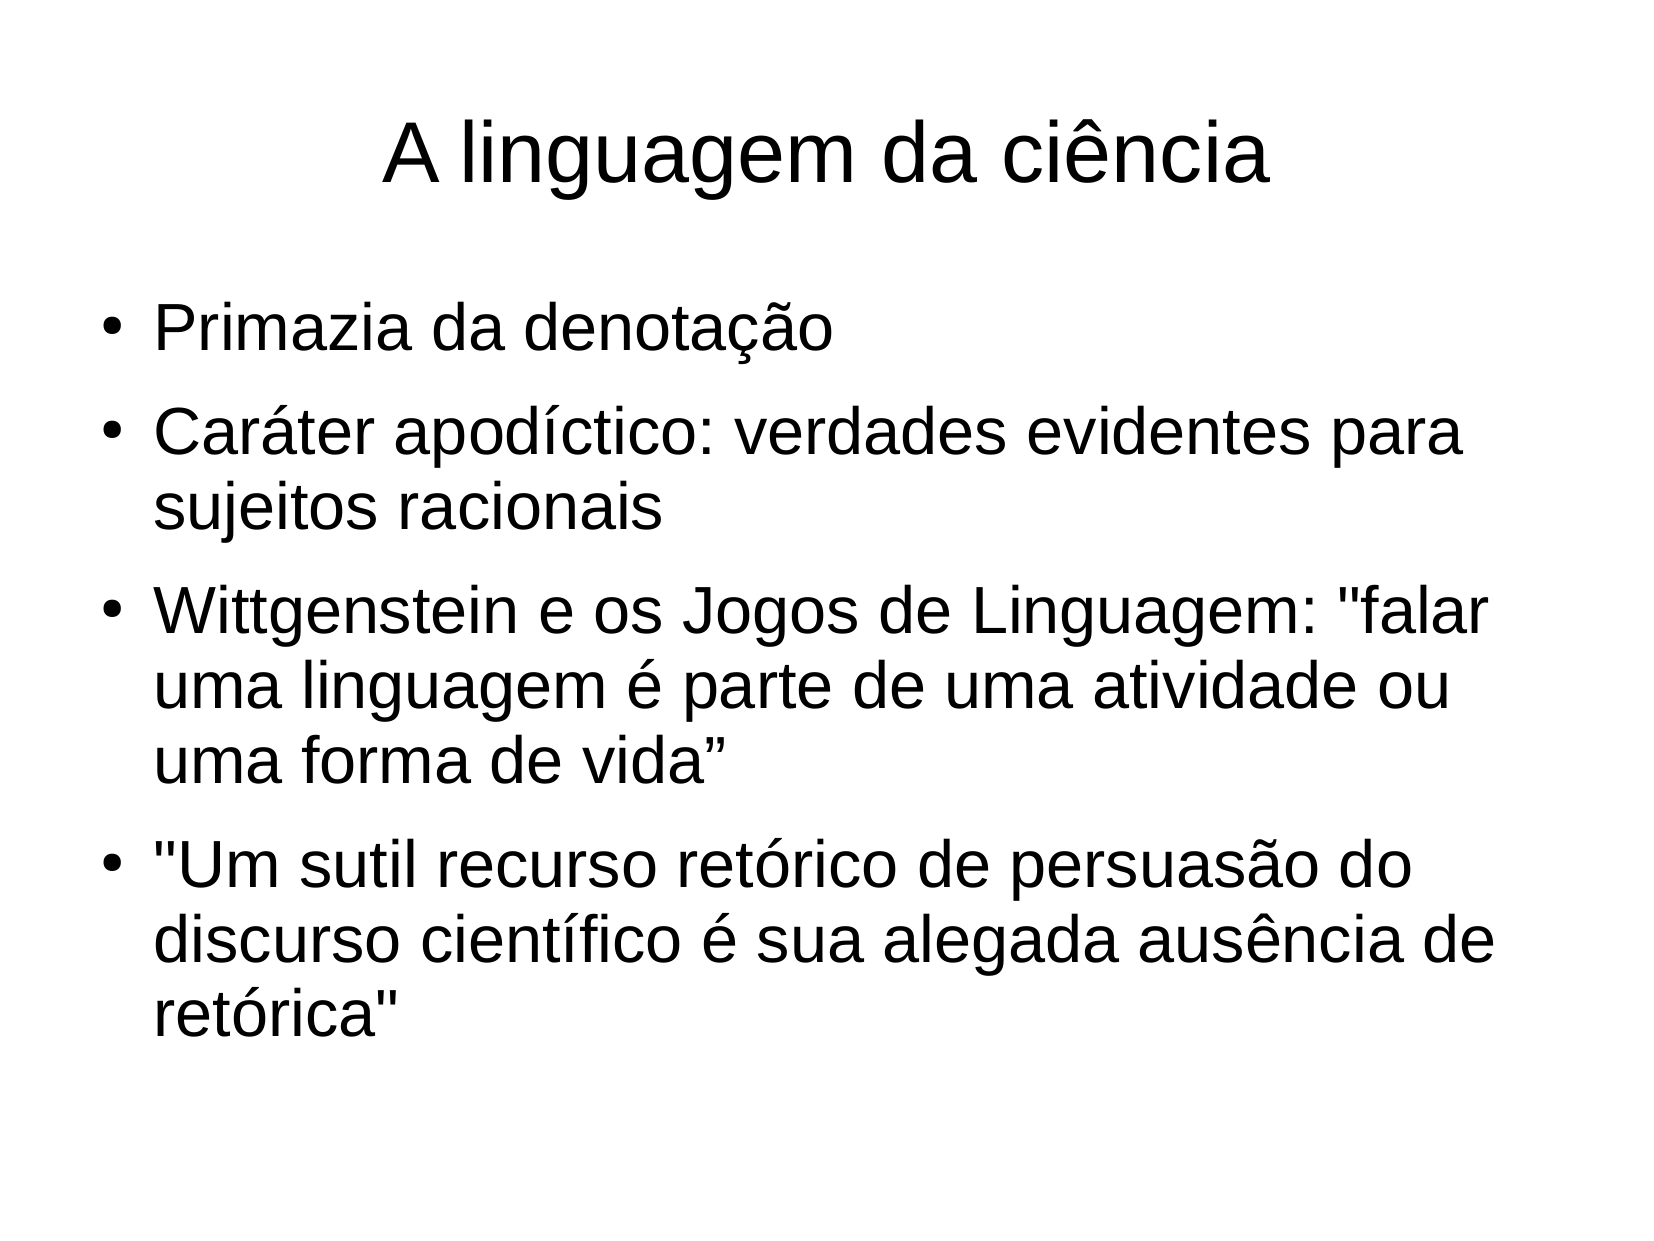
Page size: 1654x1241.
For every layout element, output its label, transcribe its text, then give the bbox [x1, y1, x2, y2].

list Primazia da denotação Caráter apodíctico: verdades evidentes para sujeitos racionais Wittgenstein e os Jogos de Linguagem: "falar uma linguagem é parte de uma atividade ou uma forma de vida” "Um sutil recurso retórico de persuasão do discurso científico é sua alegada ausência de retórica" [82, 290, 1571, 1052]
title A linguagem da ciência [82, 49, 1571, 257]
